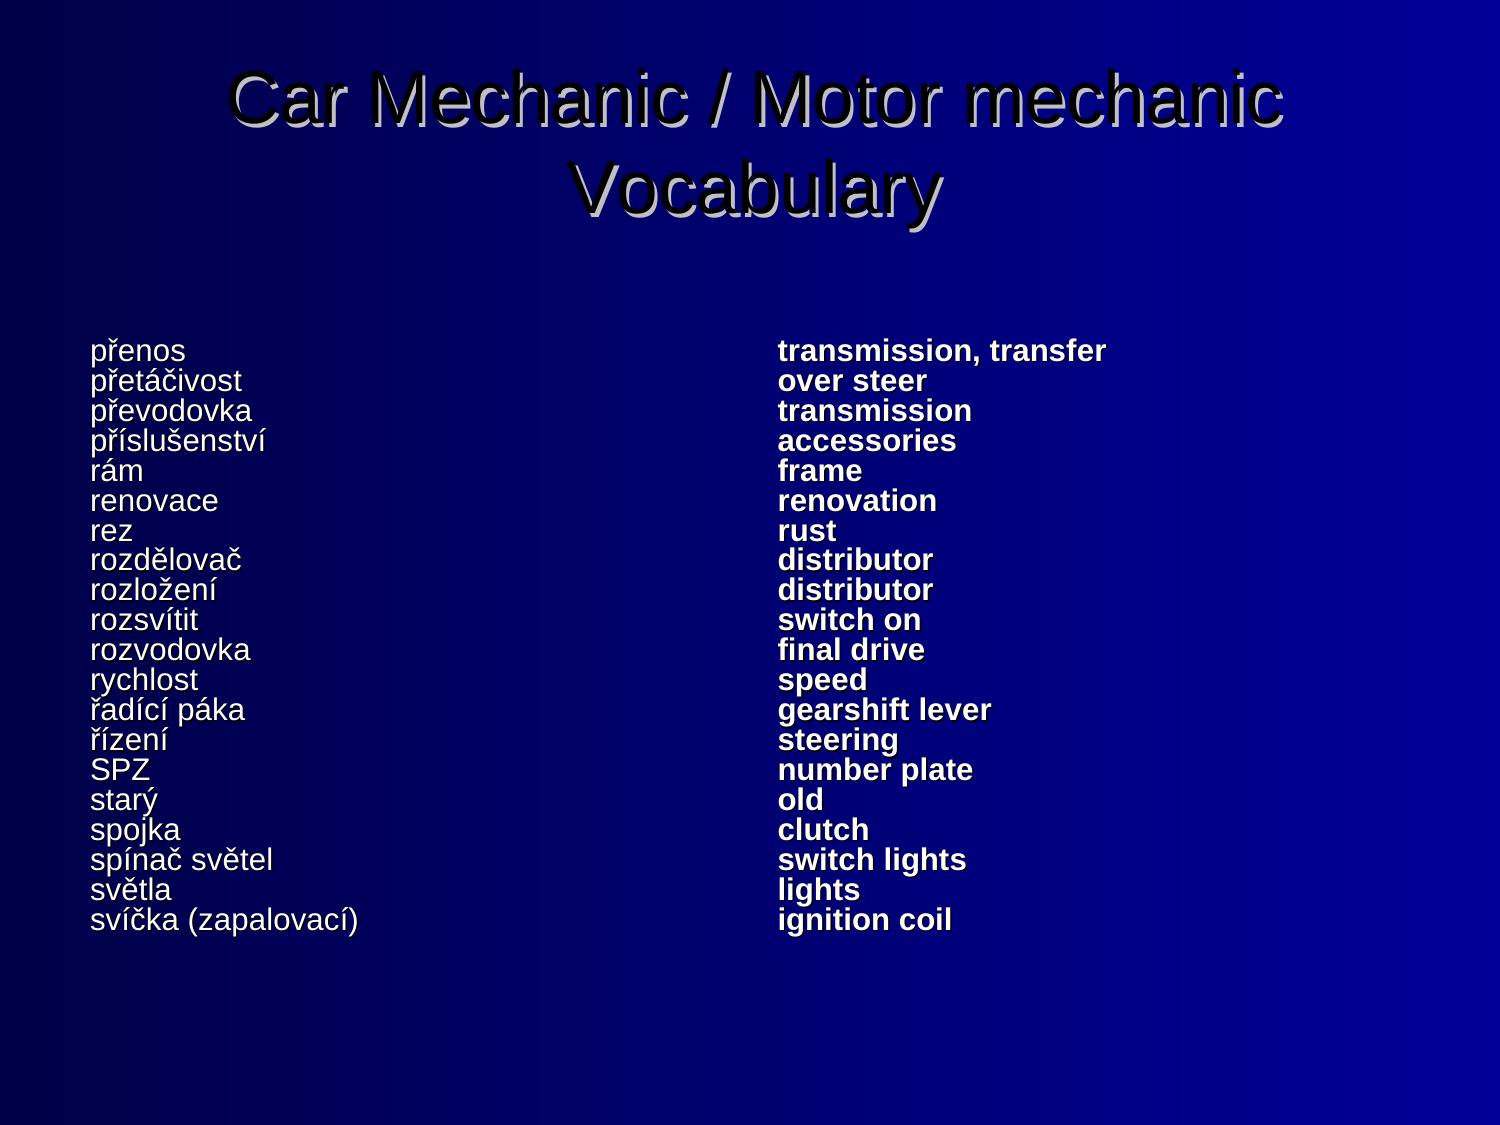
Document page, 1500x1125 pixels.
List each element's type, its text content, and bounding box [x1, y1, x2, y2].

list transmission, transfer over steer transmission accessories frame renovation rust distributor distributor switch on final drive speed gearshift lever steering number plate old clutch switch lights lights ignition coil [762, 262, 1426, 1007]
title Car Mechanic / Motor mechanic Vocabulary [75, 41, 1426, 237]
list přenos přetáčivost převodovka příslušenství rám renovace rez rozdělovač rozložení rozsvítit rozvodovka rychlost řadící páka řízení SPZ starý spojka spínač světel světla svíčka (zapalovací) [75, 262, 738, 1007]
